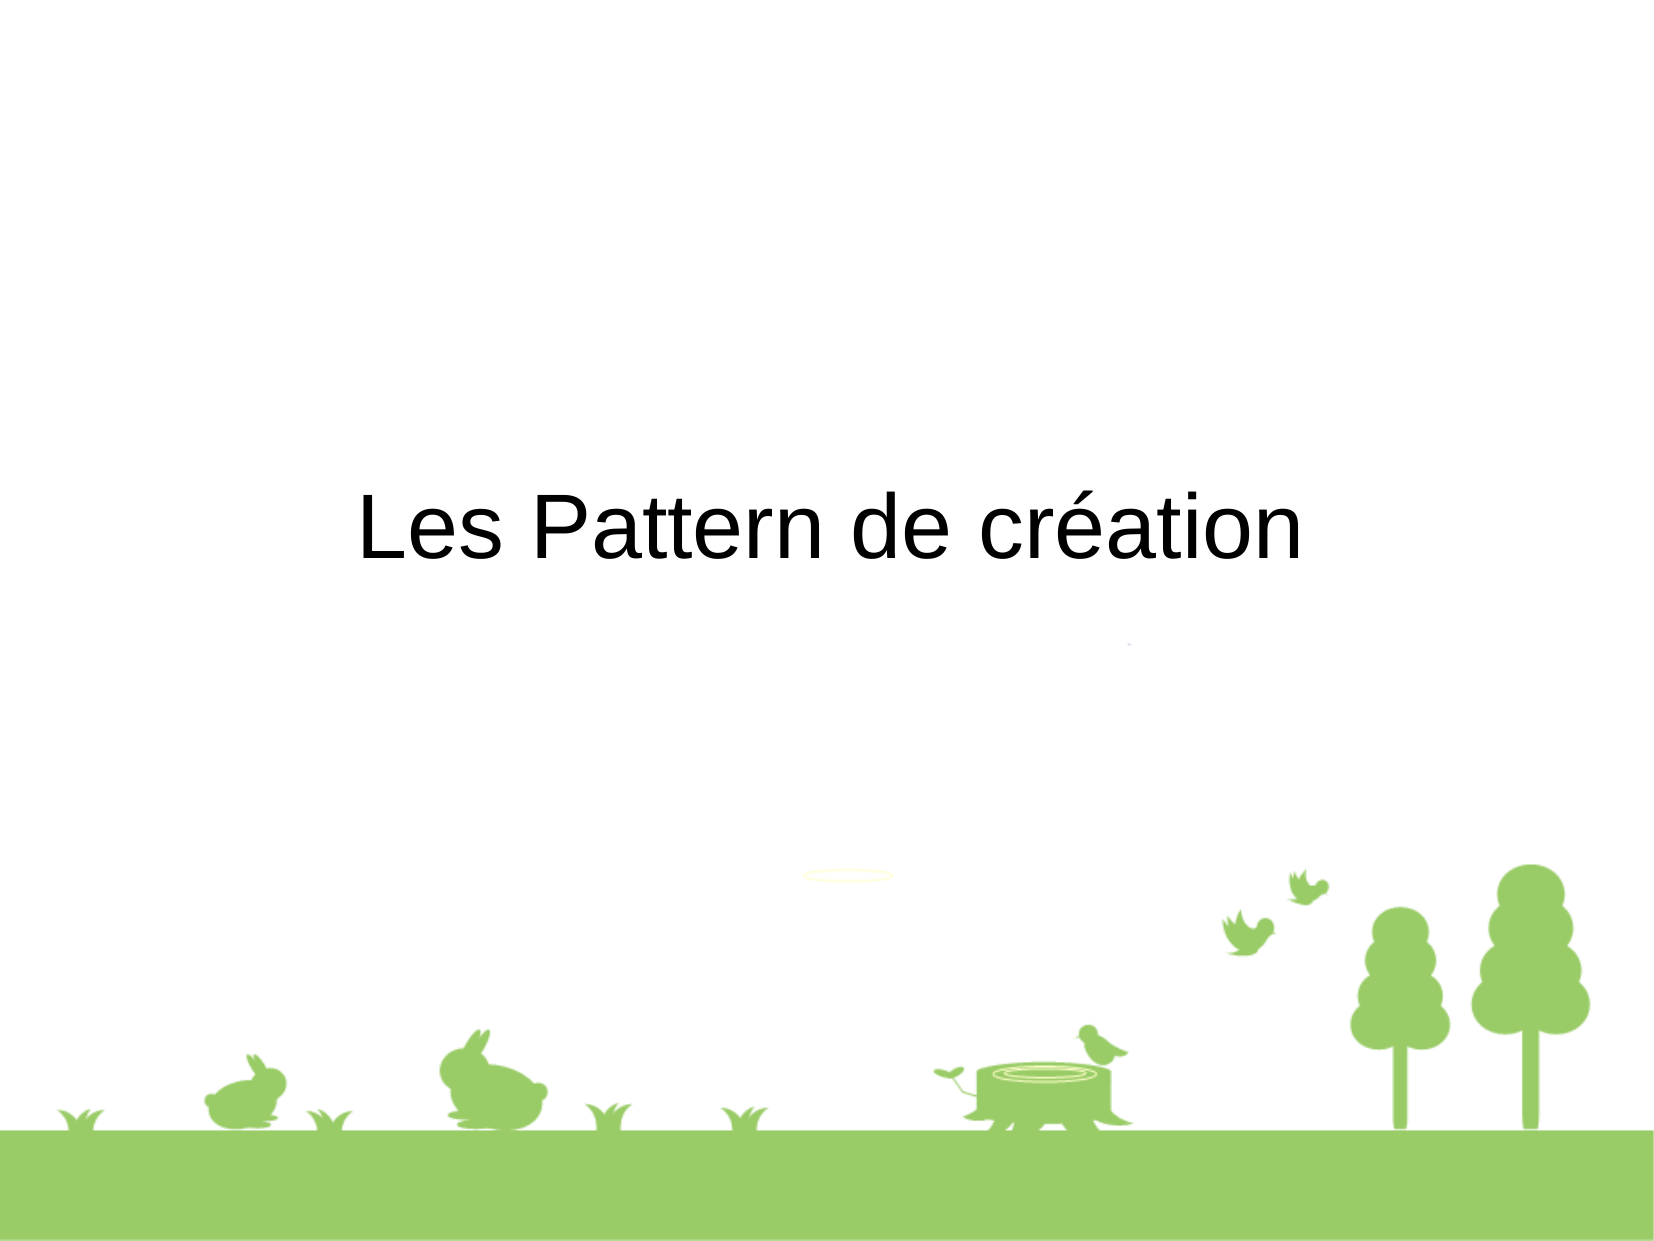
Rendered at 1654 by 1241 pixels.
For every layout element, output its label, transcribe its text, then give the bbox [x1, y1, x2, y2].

title Les Pattern de création [86, 422, 1576, 631]
picture [0, 0, 1654, 1241]
